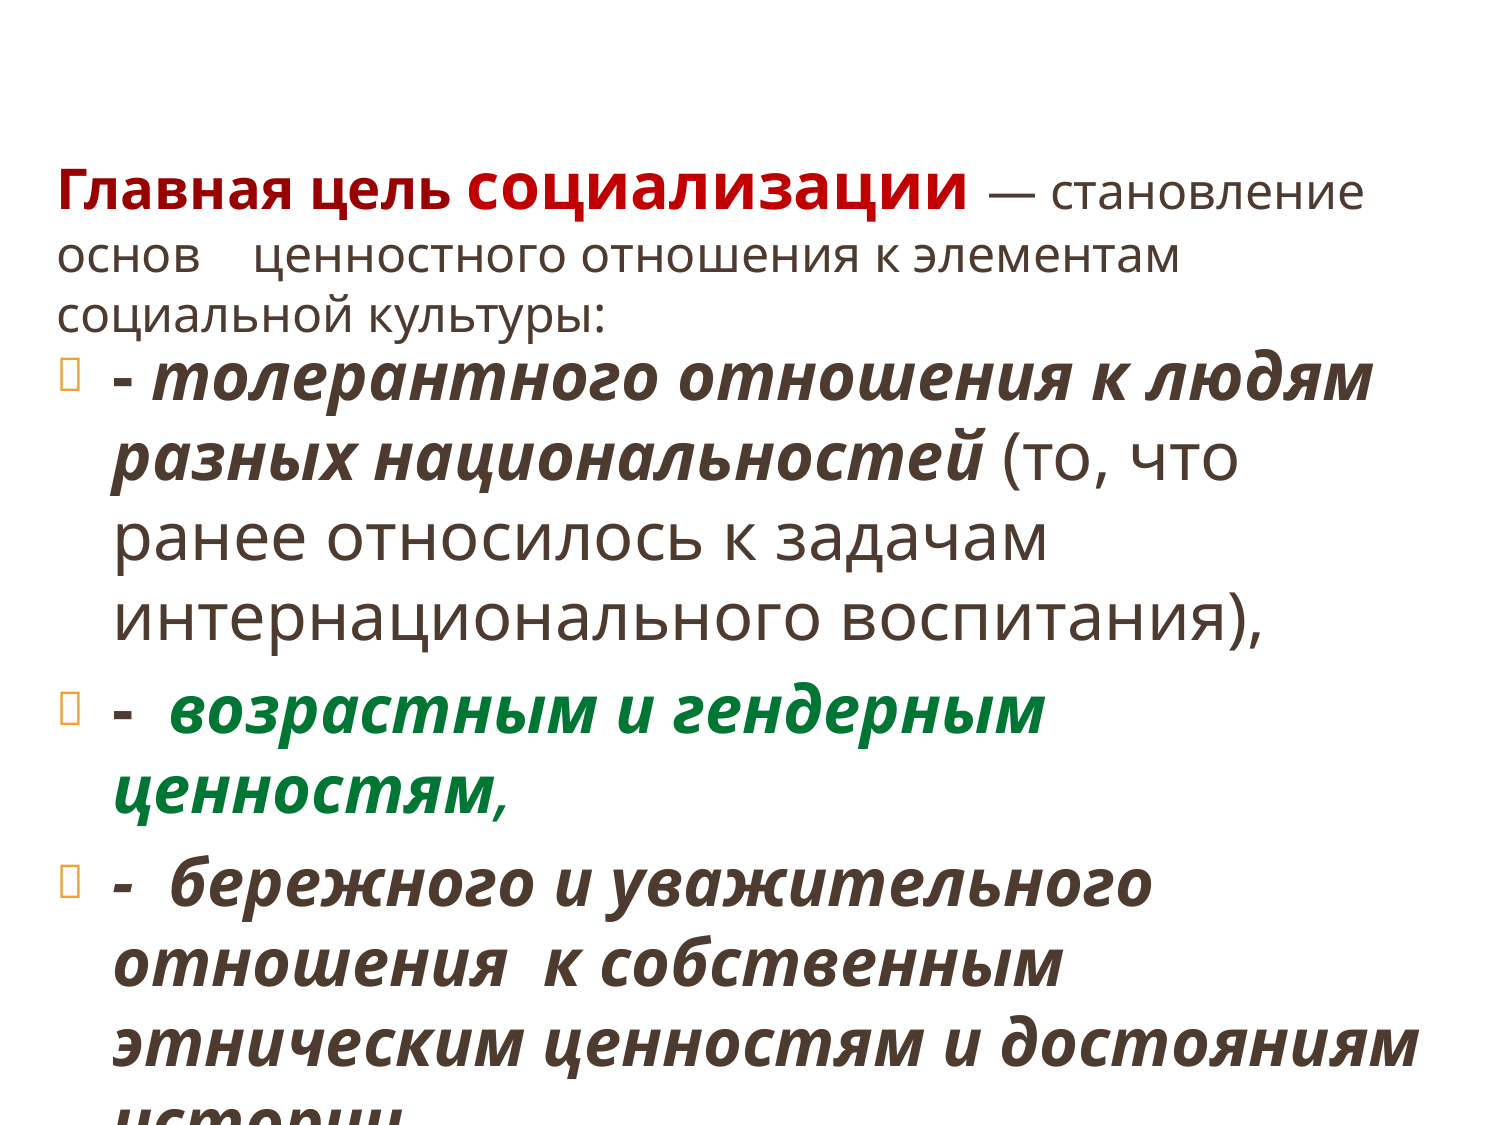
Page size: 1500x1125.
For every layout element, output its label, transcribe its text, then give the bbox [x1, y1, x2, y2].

list - толерантного отношения к людям разных национальностей (то, что ранее относилось к задачам интернационального воспитания), - возрастным и гендерным ценностям, - бережного и уважительного отношения к собственным этническим ценностям и достояниям истории, - гуманного отношения к людям, природе, окружающему миру. [41, 326, 1467, 1069]
title Главная цель социализации — становление основ ценностного отношения к элементам социальной культуры: [41, 137, 1455, 291]
